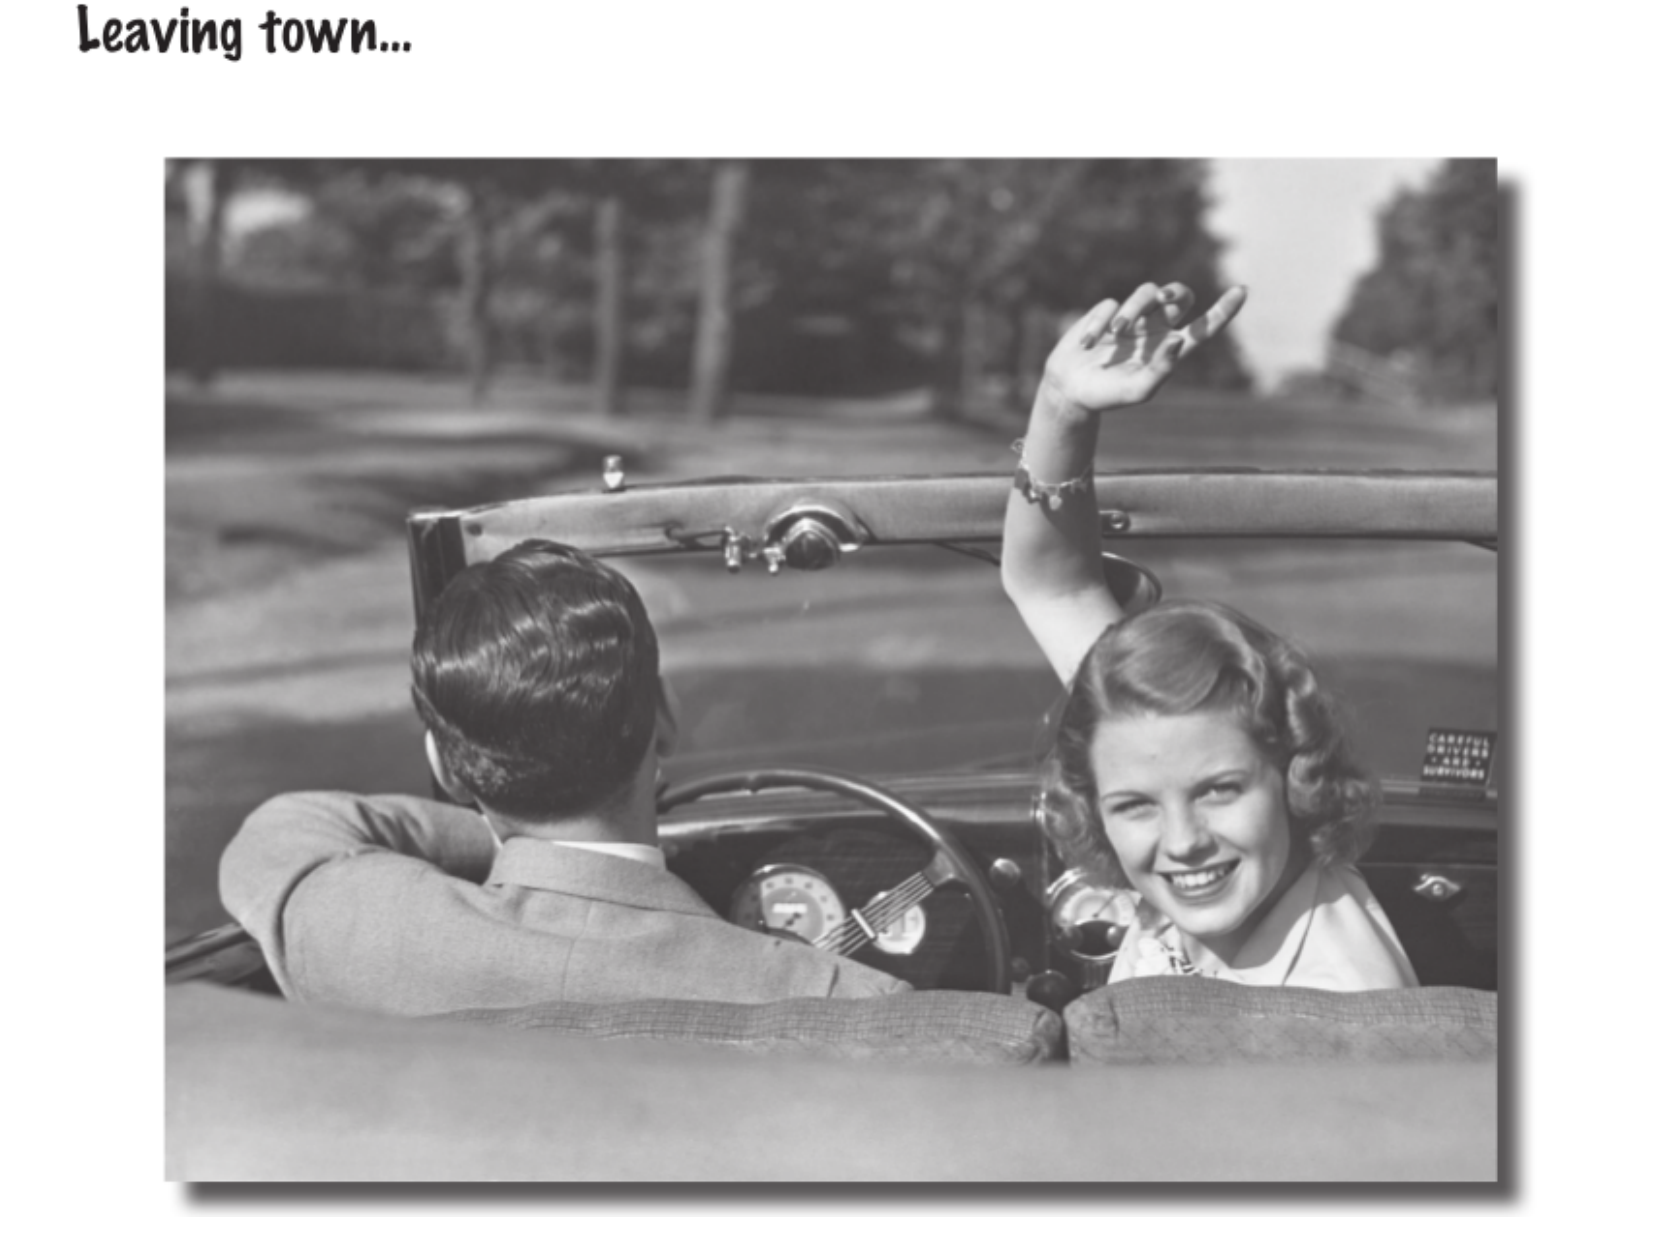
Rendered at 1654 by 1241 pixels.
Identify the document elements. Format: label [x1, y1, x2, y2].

picture [59, 0, 1560, 1217]
